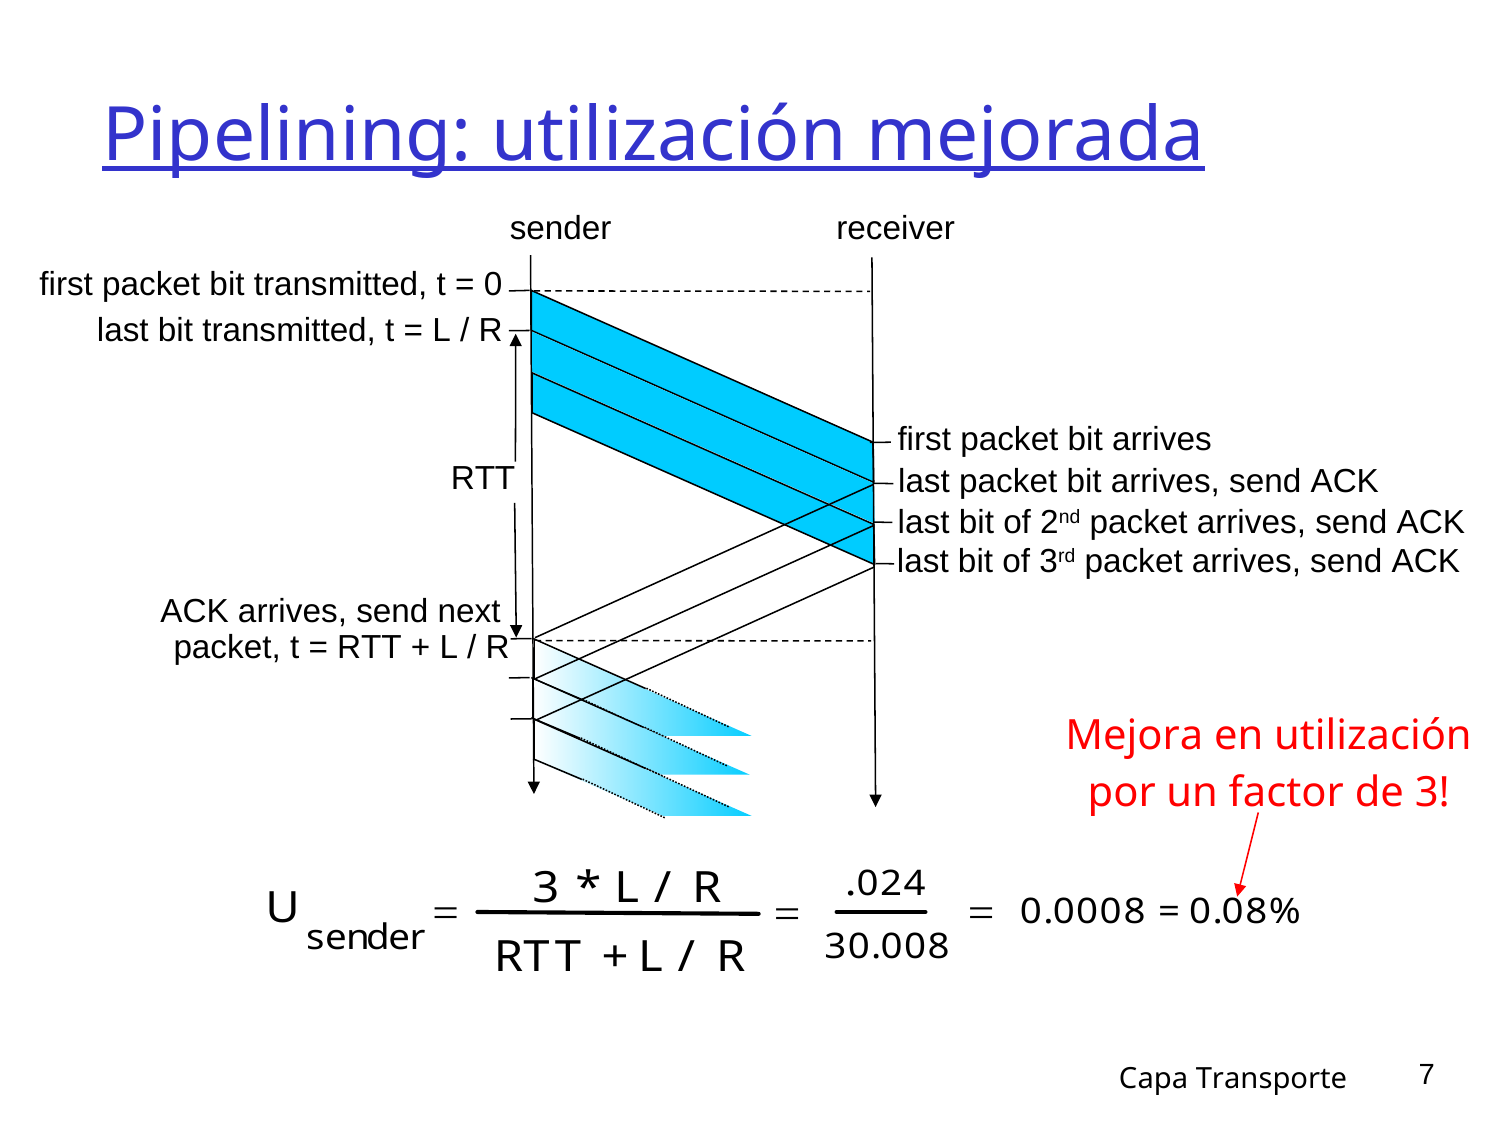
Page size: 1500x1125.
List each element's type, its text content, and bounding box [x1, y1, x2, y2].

text_box [535, 721, 752, 816]
text_box [541, 681, 752, 775]
text_box RTT [533, 451, 540, 508]
text_box sender [455, 201, 627, 260]
text_box [786, 487, 872, 544]
text_box first packet bit transmitted, t = 0 [11, 257, 519, 316]
text_box [534, 681, 577, 718]
text_box RTT [381, 451, 531, 508]
text_box Mejora en utilización por un factor de 3! [1050, 697, 1487, 827]
text_box last bit of 2nd packet arrives, send ACK [882, 496, 1500, 534]
text_box [532, 290, 872, 524]
text_box last packet bit arrives, send ACK [883, 454, 1471, 496]
text_box last bit of 3rd packet arrives, send ACK [882, 534, 1500, 598]
title Pipelining: utilización mejorada [87, 33, 1363, 229]
chart [233, 842, 1319, 996]
text_box first packet bit arrives [882, 413, 1317, 472]
text_box ACK arrives, send next packet, t = RTT + L / R [92, 584, 526, 690]
text_box receiver [787, 201, 970, 260]
text_box last bit transmitted, t = L / R [68, 303, 519, 363]
text_box [534, 641, 575, 677]
text_box [832, 528, 873, 564]
text_box [539, 661, 622, 698]
